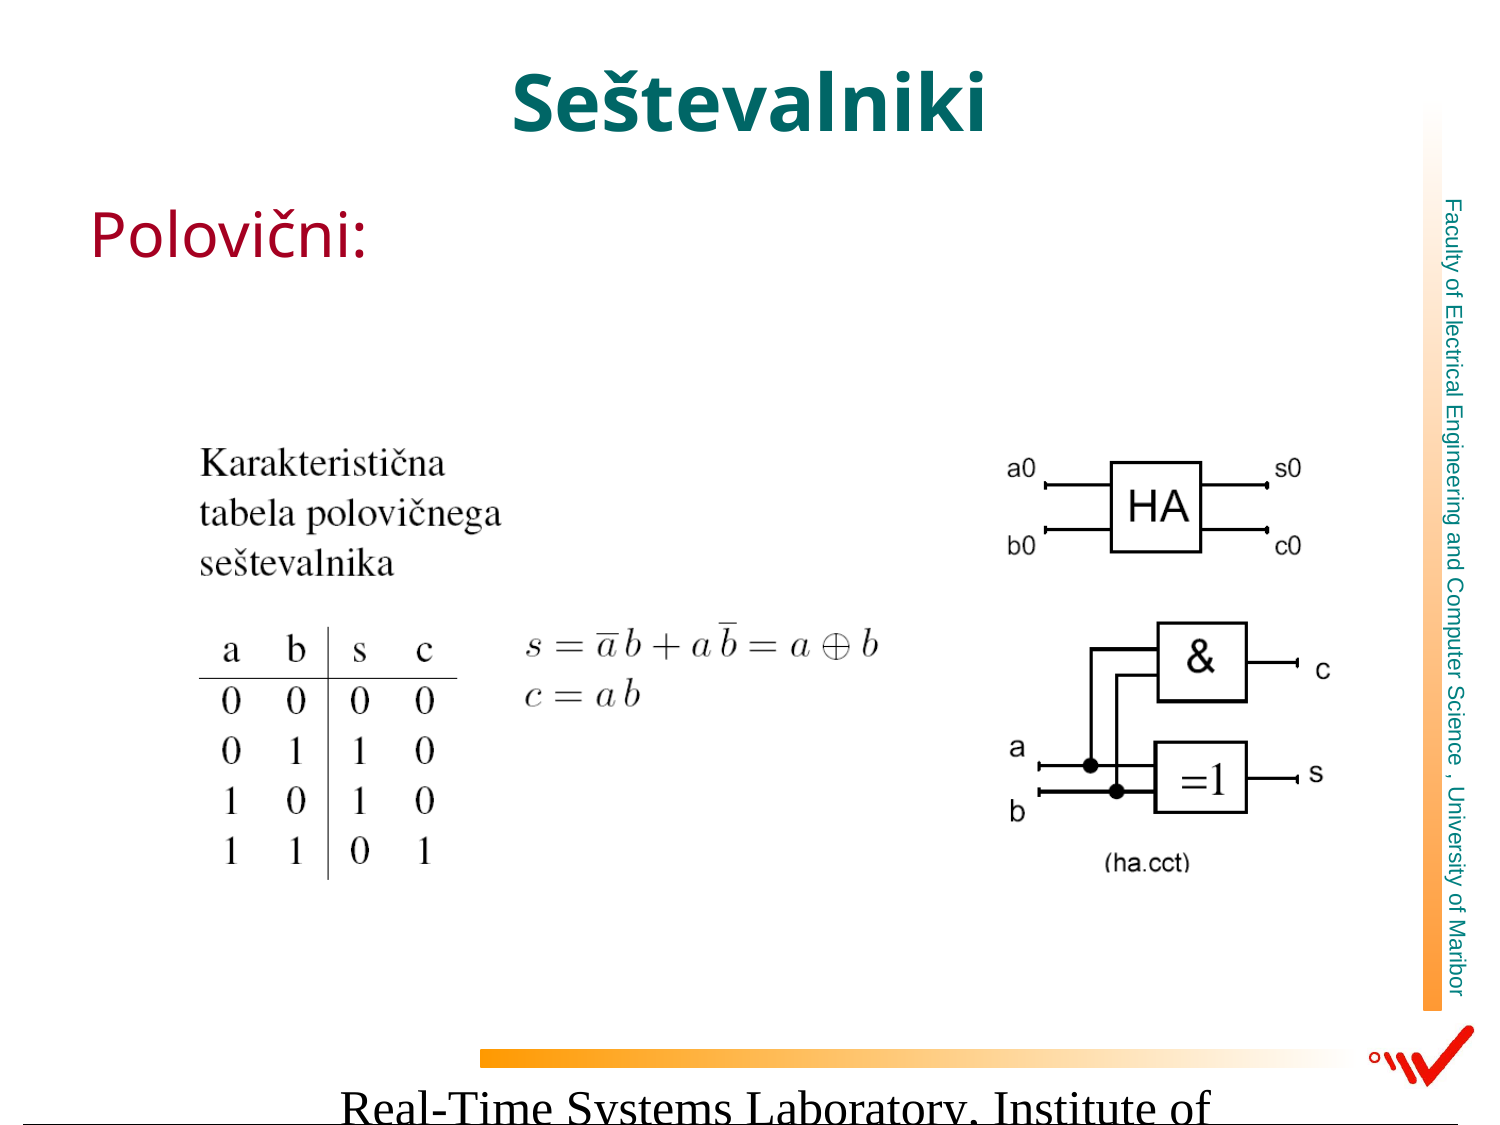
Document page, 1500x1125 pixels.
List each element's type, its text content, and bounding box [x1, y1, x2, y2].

picture [182, 411, 1332, 880]
title Seštevalniki [75, 45, 1426, 233]
list Polovični: [75, 187, 420, 278]
